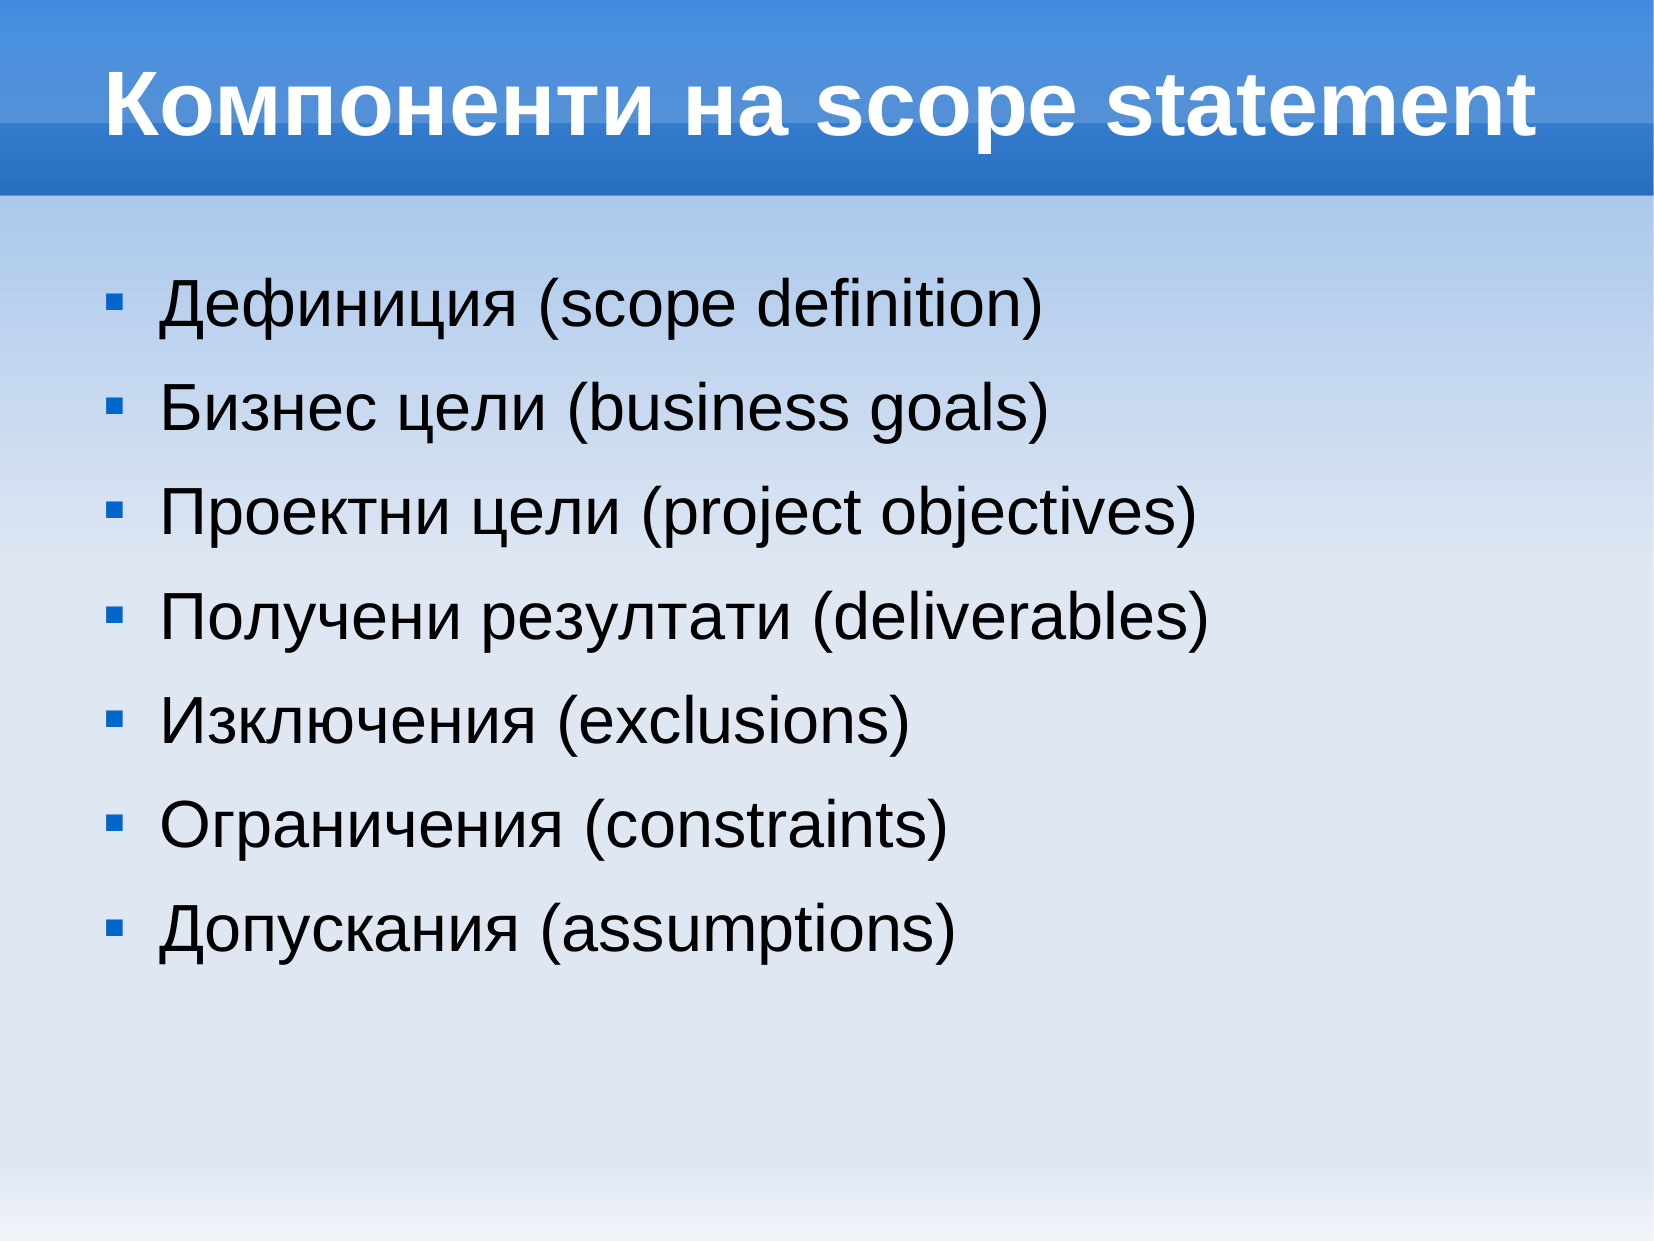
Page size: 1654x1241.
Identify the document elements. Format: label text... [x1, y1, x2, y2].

picture [0, 0, 1654, 1241]
title Компоненти на scope statement [76, 0, 1565, 208]
list Дефиниция (scope definition) Бизнес цели (business goals) Проектни цели (project objectives) Получени резултати (deliverables) Изключения (exclusions) Ограничения (constraints) Допускания (assumptions) [88, 265, 1577, 1085]
